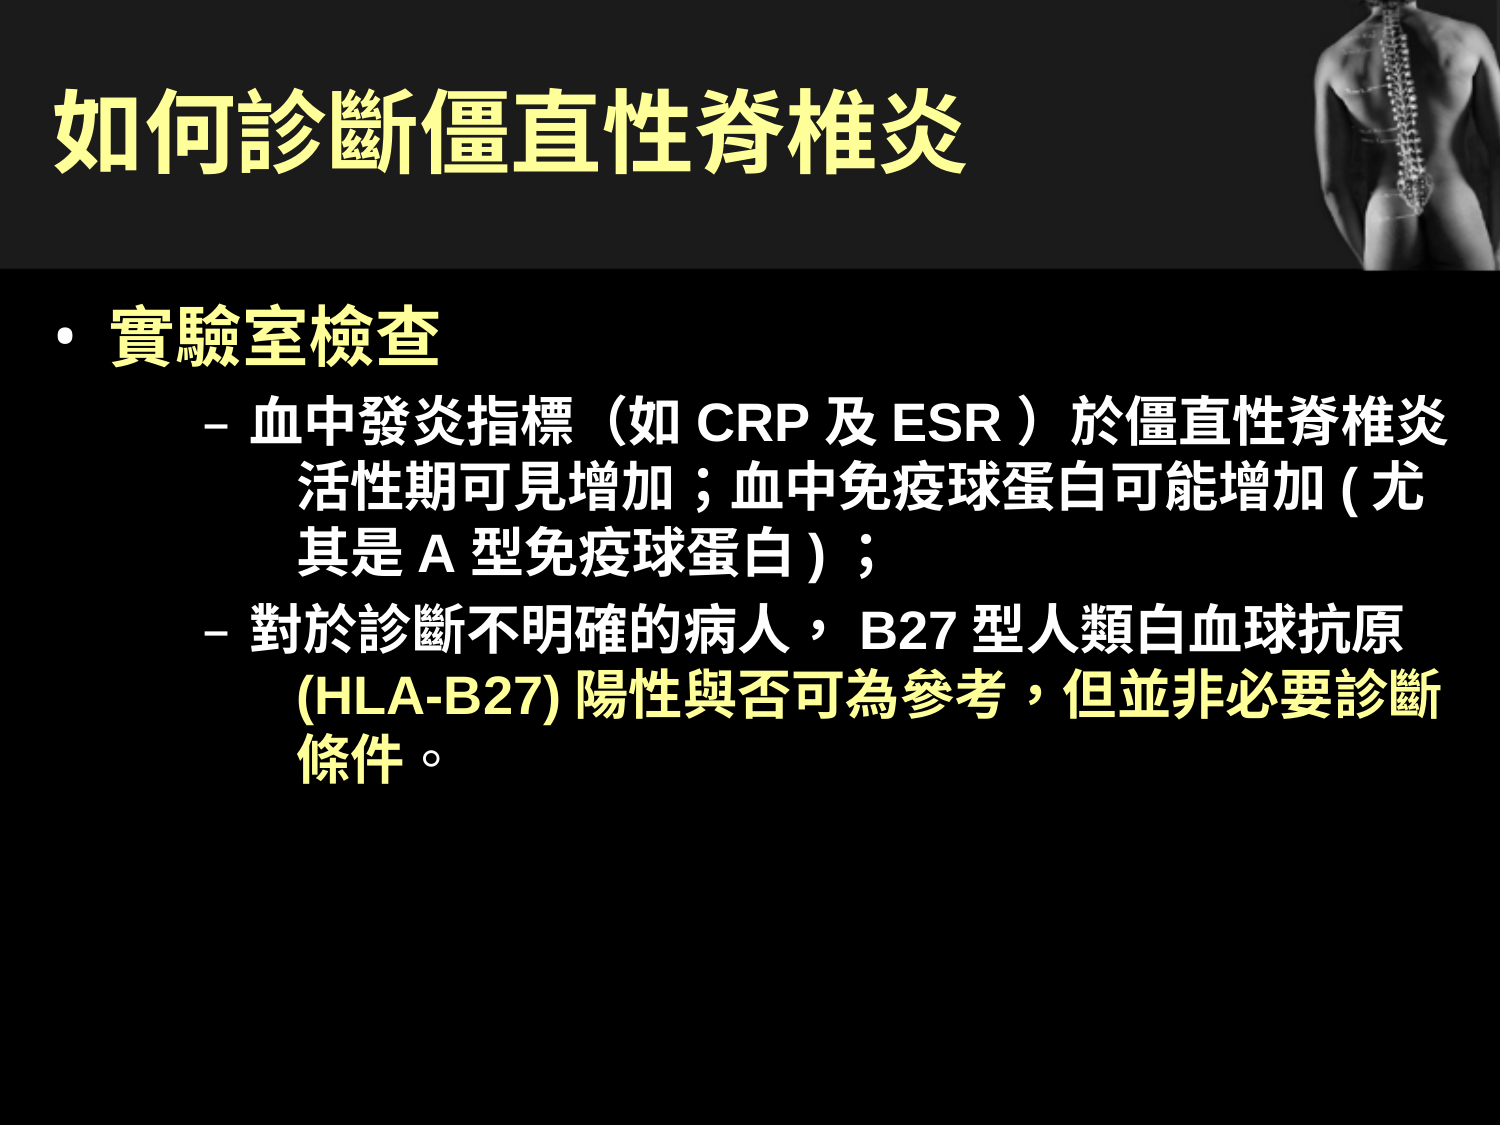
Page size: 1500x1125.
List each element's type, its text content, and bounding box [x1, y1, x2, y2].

title 如何診斷僵直性脊椎炎 [37, 32, 1300, 228]
list 實驗室檢查 血中發炎指標（如CRP及ESR）於僵直性脊椎炎活性期可見增加；血中免疫球蛋白可能增加(尤其是A型免疫球蛋白)； 對於診斷不明確的病人，B27型人類白血球抗原(HLA-B27)陽性與否可為參考，但並非必要診斷條件。 [37, 287, 1476, 1000]
